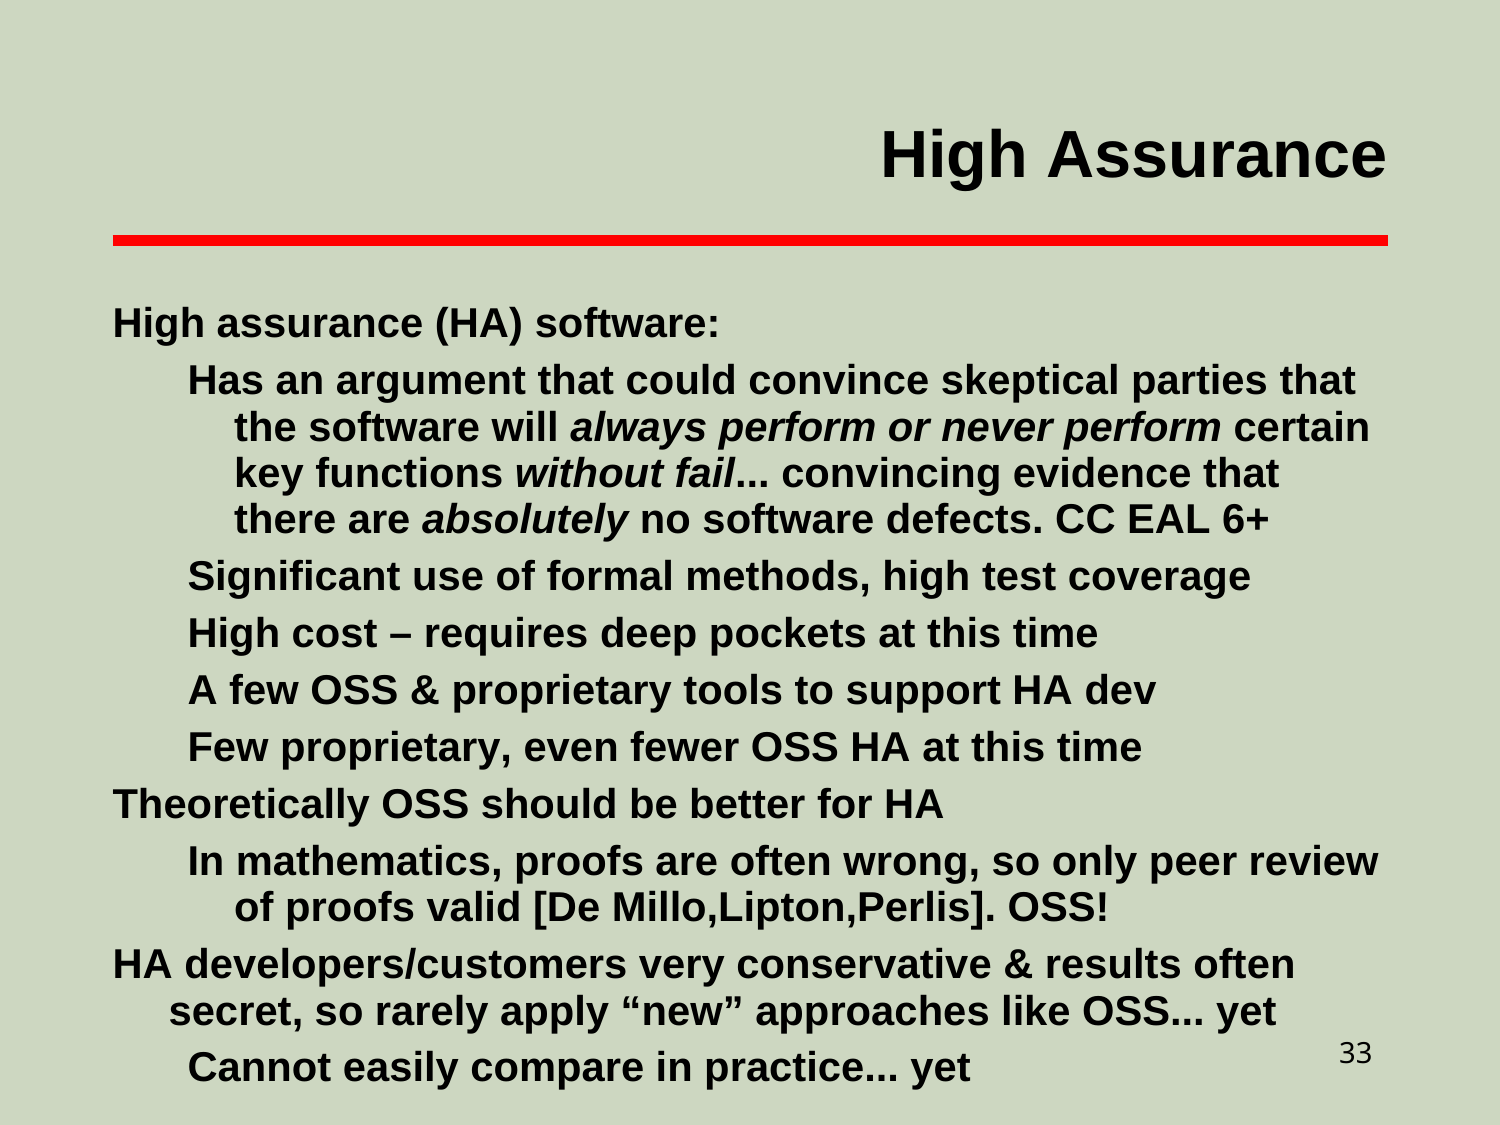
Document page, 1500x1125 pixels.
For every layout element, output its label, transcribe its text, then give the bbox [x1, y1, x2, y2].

list High assurance (HA) software: Has an argument that could convince skeptical parties that the software will always perform or never perform certain key functions without fail... convincing evidence that there are absolutely no software defects. CC EAL 6+ Significant use of formal methods, high test coverage High cost – requires deep pockets at this time A few OSS & proprietary tools to support HA dev Few proprietary, even fewer OSS HA at this time Theoretically OSS should be better for HA In mathematics, proofs are often wrong, so only peer review of proofs valid [De Millo,Lipton,Perlis]. OSS! HA developers/customers very conservative & results often secret, so rarely apply “new” approaches like OSS... yet Cannot easily compare in practice... yet [112, 299, 1388, 1125]
title High Assurance [337, 85, 1388, 224]
